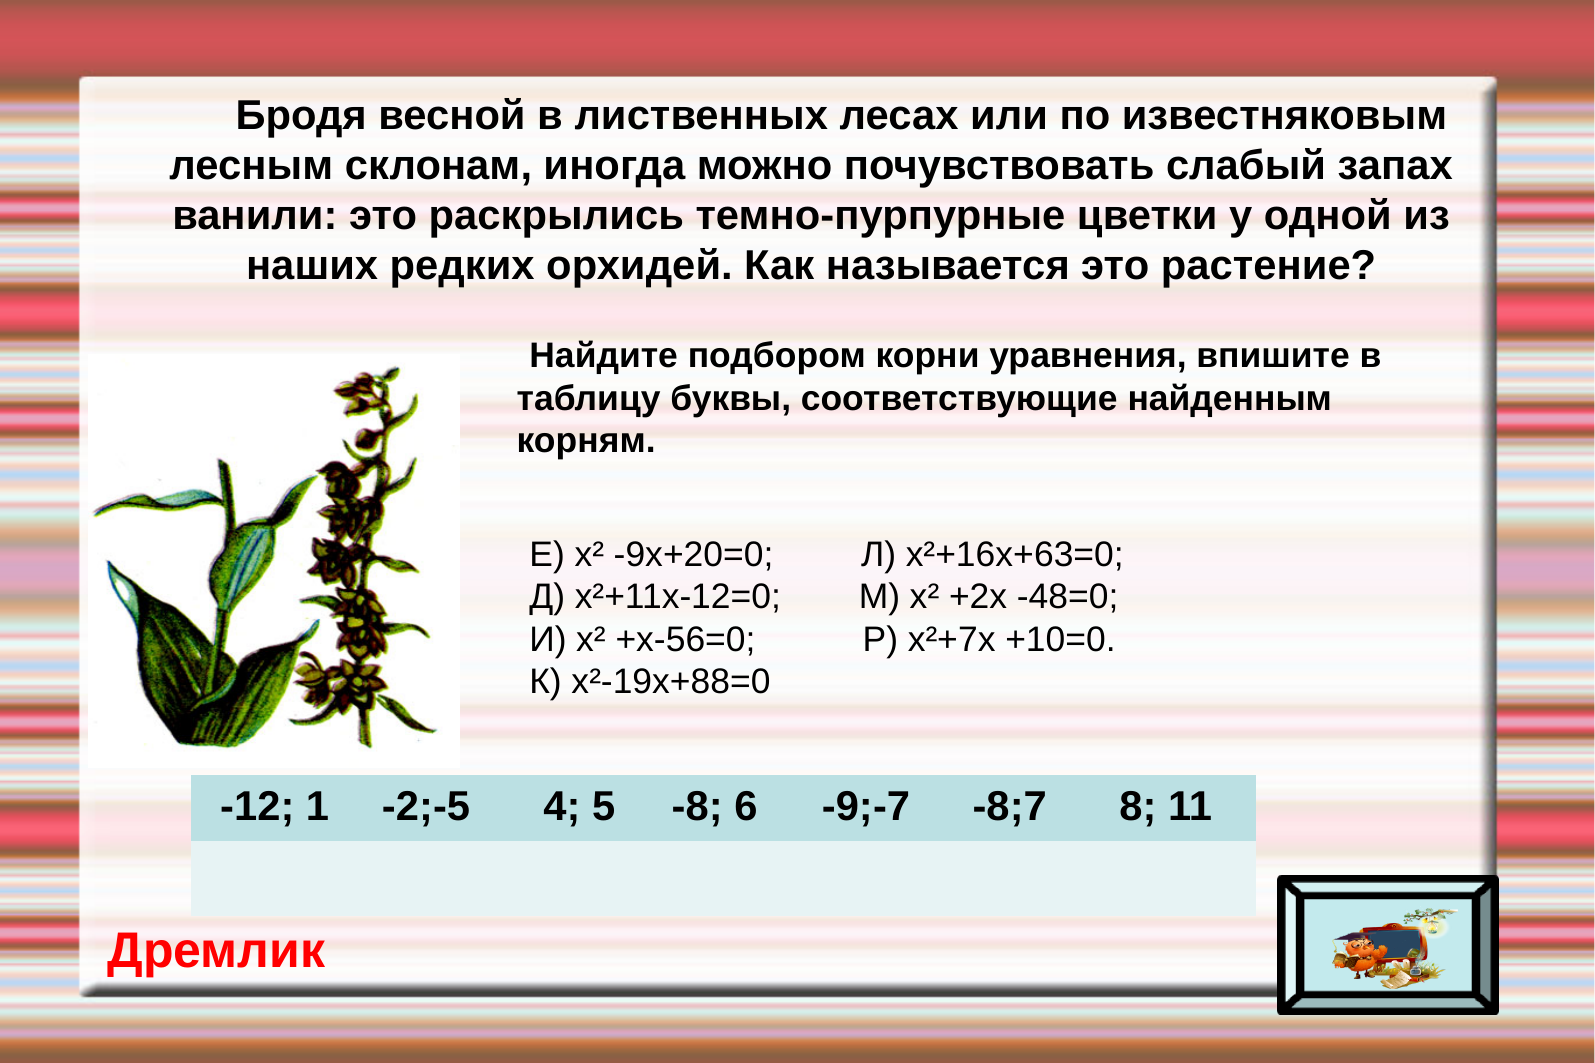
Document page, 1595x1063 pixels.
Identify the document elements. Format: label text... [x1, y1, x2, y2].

table_cell [191, 841, 352, 916]
table_cell [352, 841, 514, 916]
table_cell [1090, 841, 1256, 916]
picture [0, 0, 1595, 1063]
table_header -8;7 [943, 775, 1090, 841]
table_cell [943, 841, 1090, 916]
table_header 4; 5 [514, 775, 642, 841]
table_cell [792, 841, 943, 916]
table_header -2;-5 [352, 775, 514, 841]
text_box Бродя весной в лиственных лесах или по известняковым лесным склонам, иногда можно почувствовать слабый запах ванили: это раскрылись темно-пурпурные цветки у одной из наших редких орхидей. Как называется это растение? [87, 79, 1536, 296]
table_header -12; 1 [191, 775, 352, 841]
text_box Дремлик [93, 909, 426, 985]
text_box Найдите подбором корни уравнения, впишите в таблицу буквы, соответствующие найденным корням. [501, 324, 1472, 468]
table_cell [514, 841, 642, 916]
table_header -9;-7 [792, 775, 943, 841]
table_header 8; 11 [1090, 775, 1256, 841]
table_header -8; 6 [642, 775, 792, 841]
table_cell [642, 841, 792, 916]
text_box Е) х² -9х+20=0; Л) х²+16х+63=0; Д) х²+11х-12=0; М) х² +2х -48=0; И) х² +х-56=0; Р) х²+7х +10=0. К) х²-19х+88=0 [501, 523, 1419, 709]
